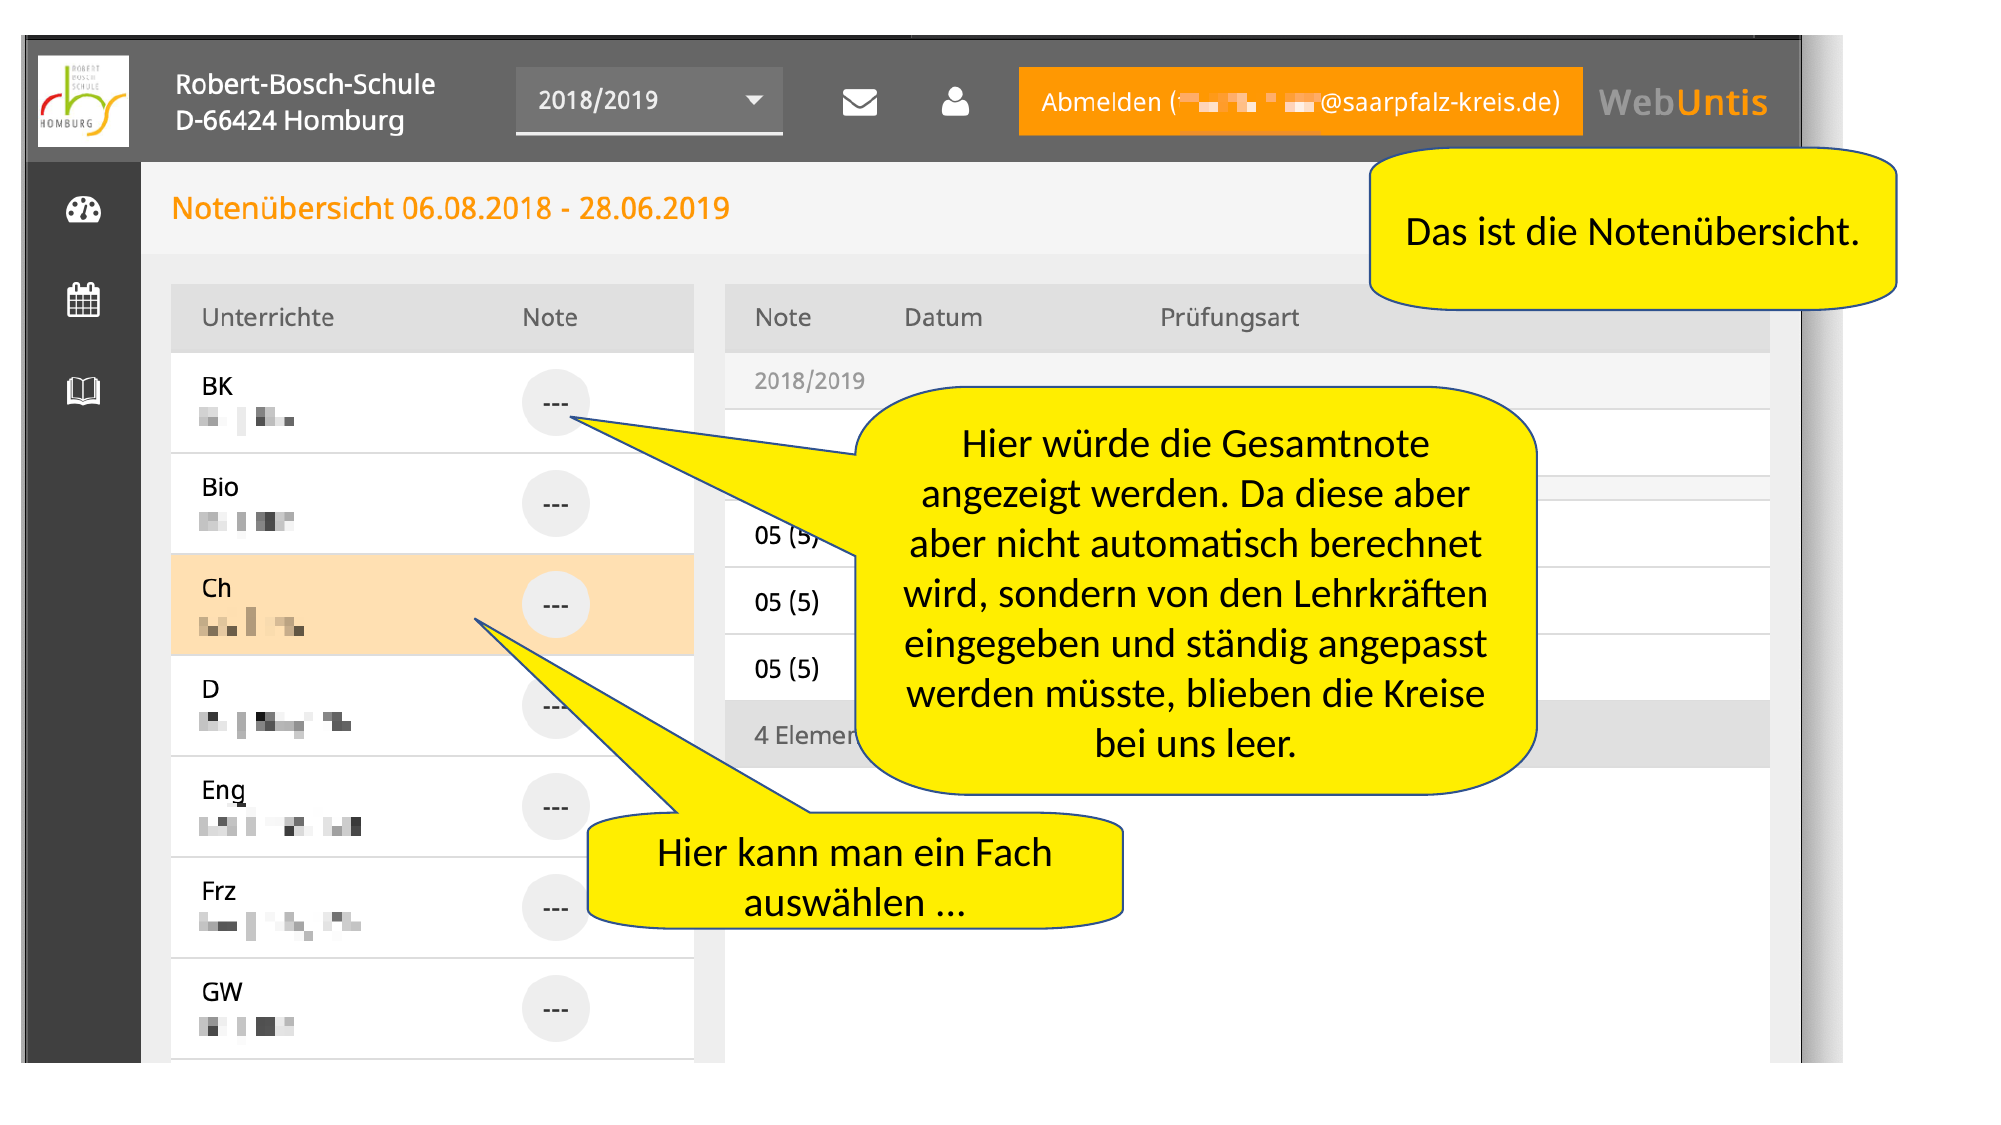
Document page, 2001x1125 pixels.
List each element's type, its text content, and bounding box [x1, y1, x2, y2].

text_box Das ist die Notenübersicht. [1370, 147, 1897, 310]
text_box Hier kann man ein Fach auswählen ... [474, 618, 1123, 929]
picture [21, 36, 1843, 1063]
text_box Hier würde die Gesamtnote angezeigt werden. Da diese aber aber nicht automatisch berechnet wird, sondern von den Lehrkräften eingegeben und ständig angepasst werden müsste, blieben die Kreise bei uns leer. [569, 386, 1537, 795]
